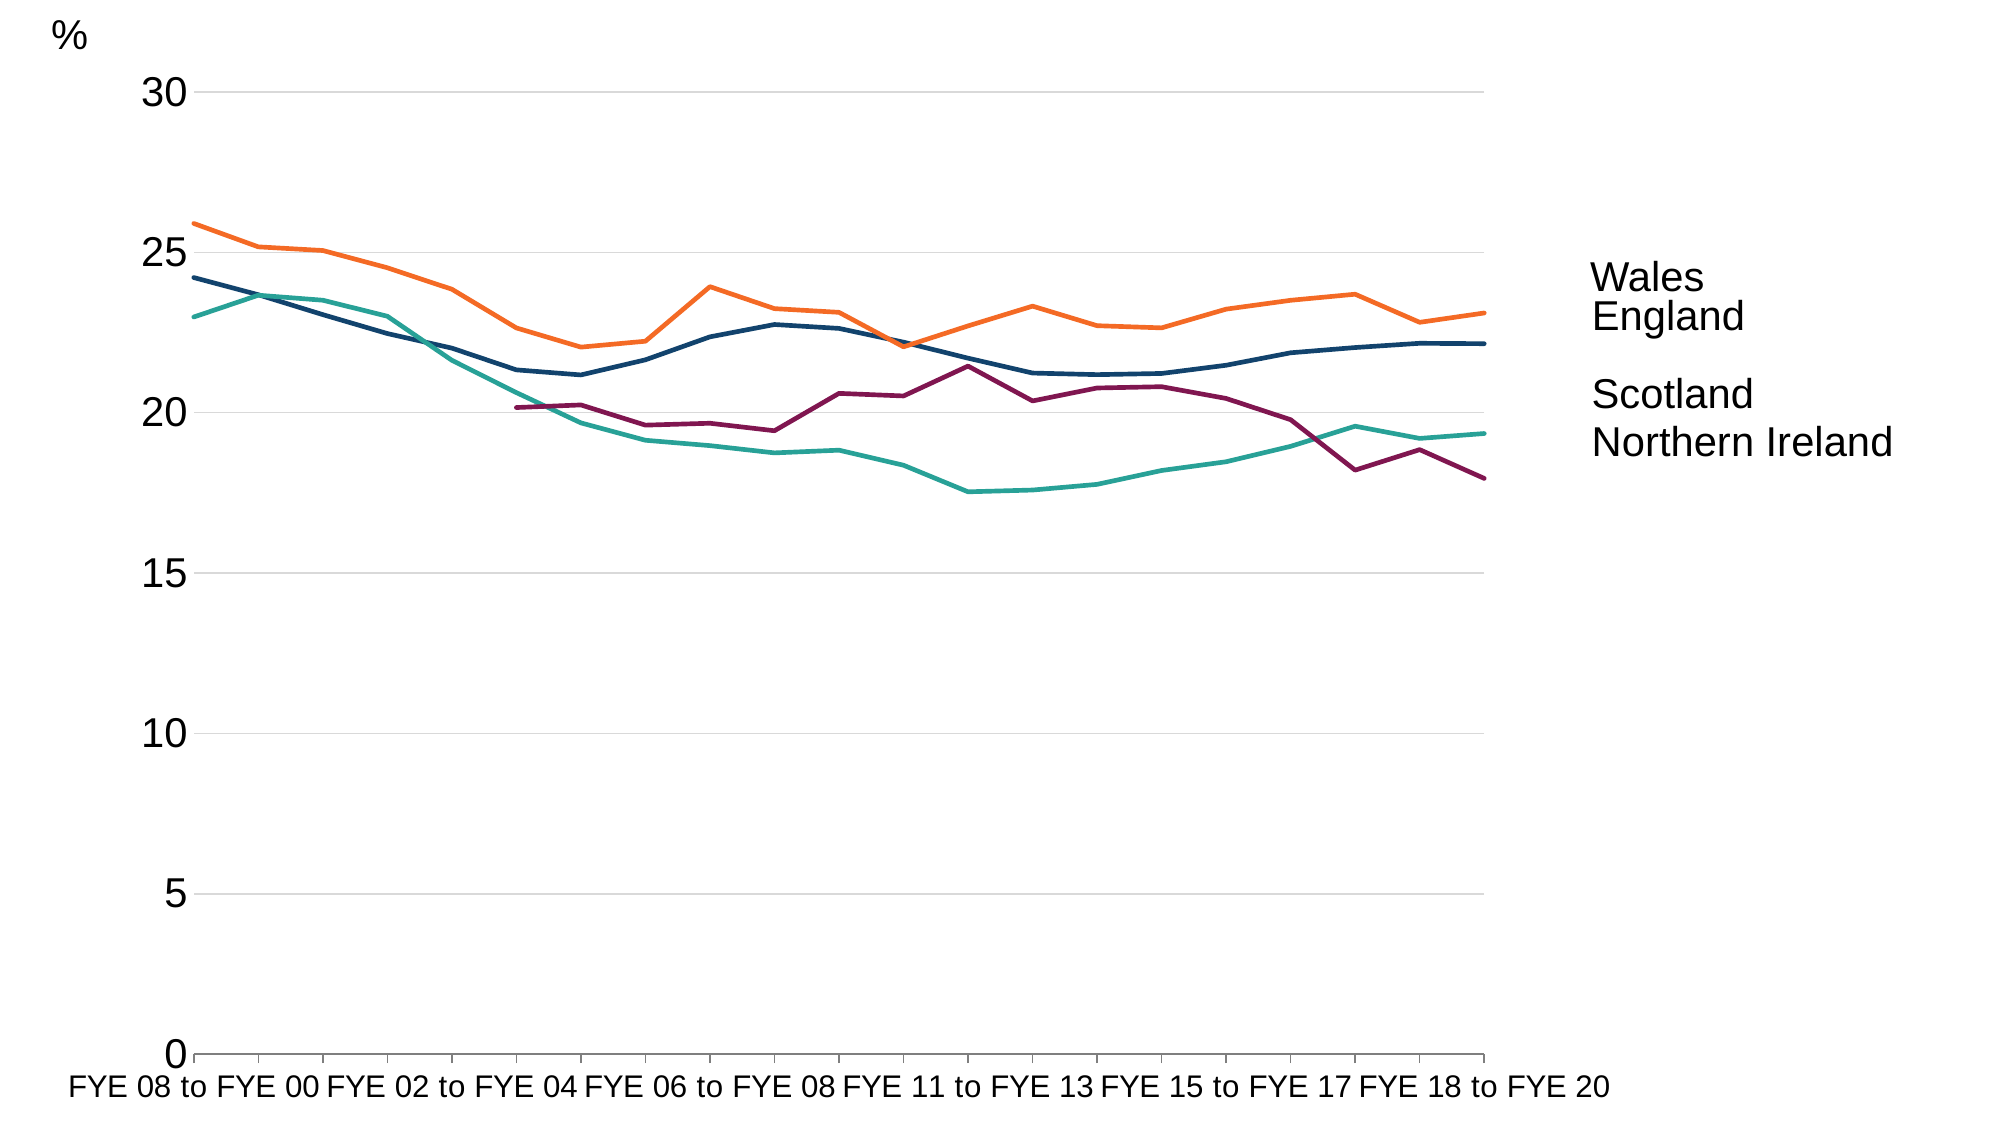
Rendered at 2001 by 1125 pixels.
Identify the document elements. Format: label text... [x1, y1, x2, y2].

text_box England [1576, 281, 1774, 347]
text_box Scotland [1576, 359, 1771, 425]
text_box % [35, 0, 104, 66]
text_box Wales [1575, 242, 1721, 308]
text_box Northern Ireland [1576, 407, 1923, 473]
chart [35, 46, 1643, 1125]
